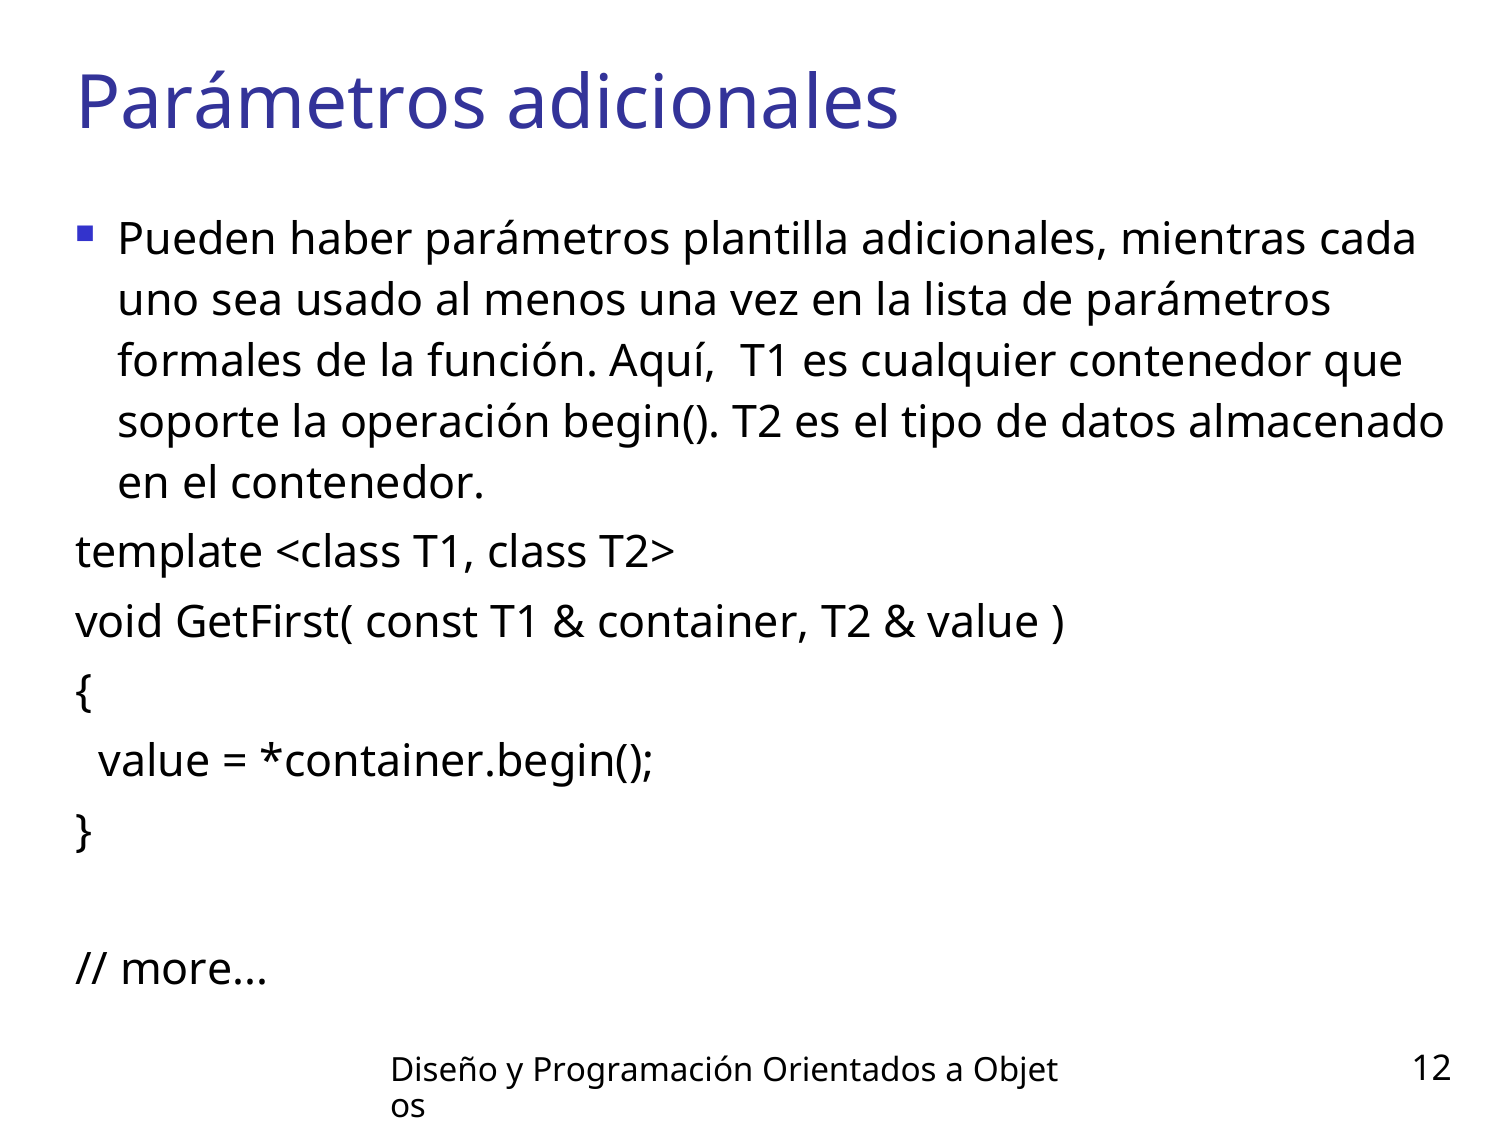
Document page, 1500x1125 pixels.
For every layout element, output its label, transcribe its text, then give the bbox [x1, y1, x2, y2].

list Pueden haber parámetros plantilla adicionales, mientras cada uno sea usado al menos una vez en la lista de parámetros formales de la función. Aquí, T1 es cualquier contenedor que soporte la operación begin(). T2 es el tipo de datos almacenado en el contenedor. template <class T1, class T2> void GetFirst( const T1 & container, T2 & value )‏ { value = *container.begin(); } // more... [75, 207, 1462, 1013]
title Parámetros adicionales [75, 18, 1466, 181]
